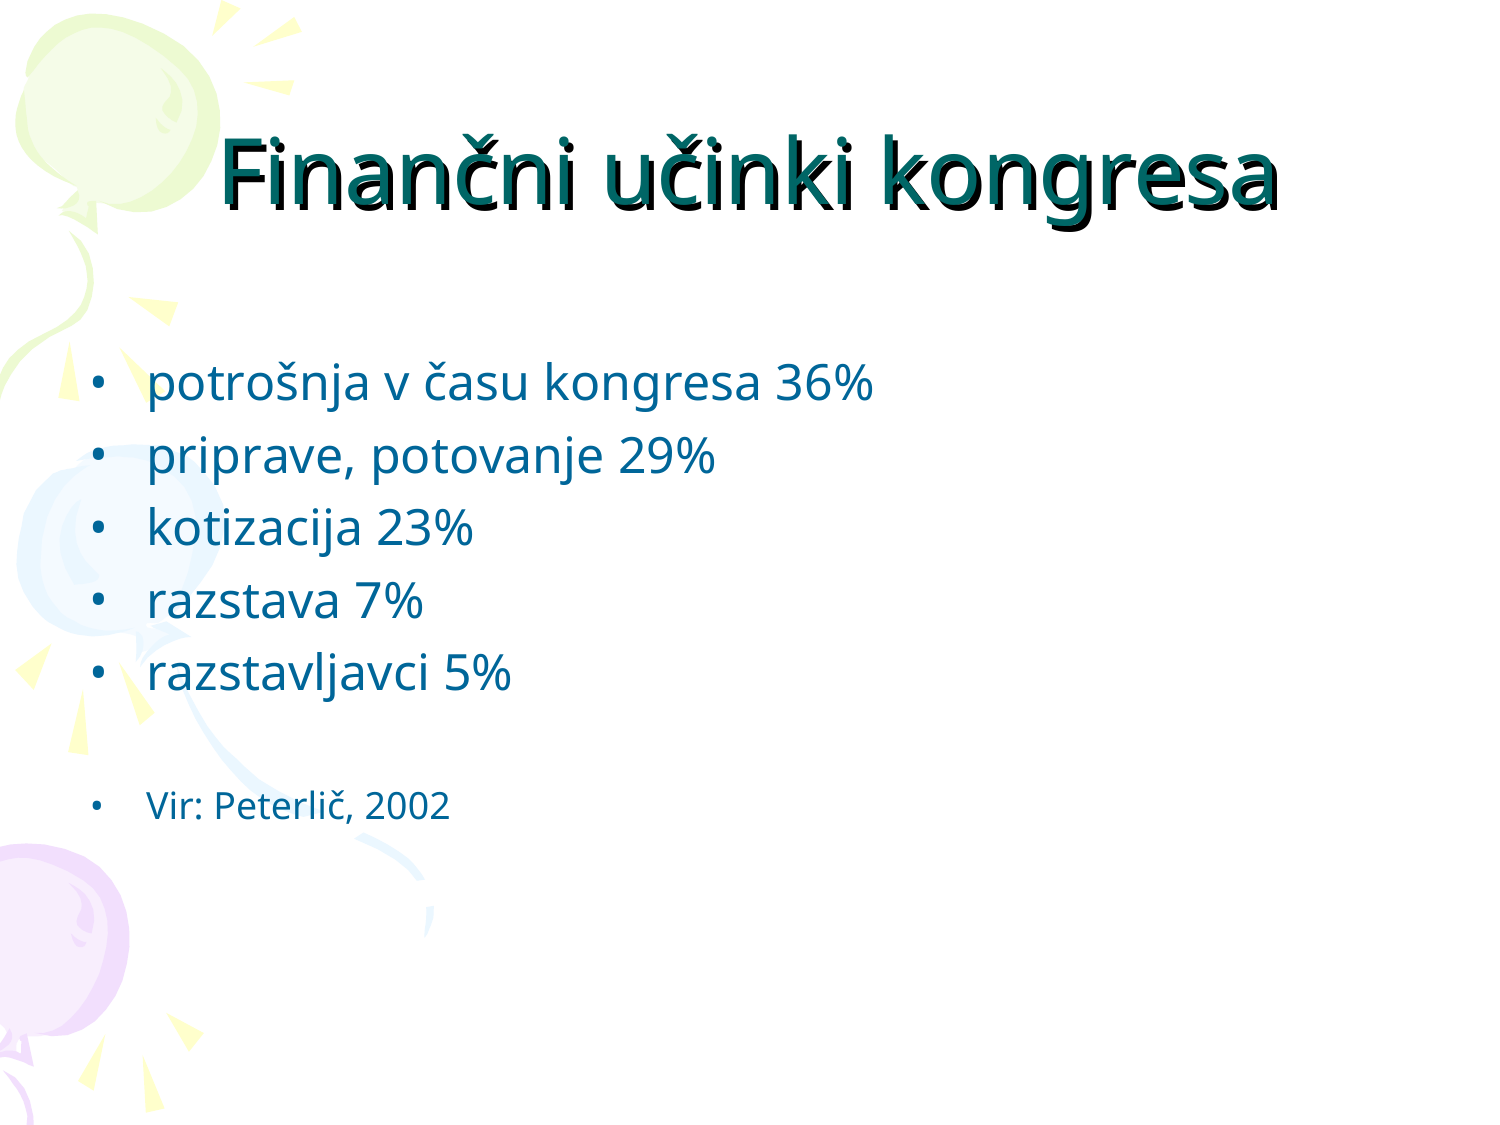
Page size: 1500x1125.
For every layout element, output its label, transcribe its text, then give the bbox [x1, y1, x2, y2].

list potrošnja v času kongresa 36% priprave, potovanje 29% kotizacija 23% razstava 7% razstavljavci 5% Vir: Peterlič, 2002 [75, 262, 1426, 994]
title Finančni učinki kongresa [72, 16, 1426, 233]
